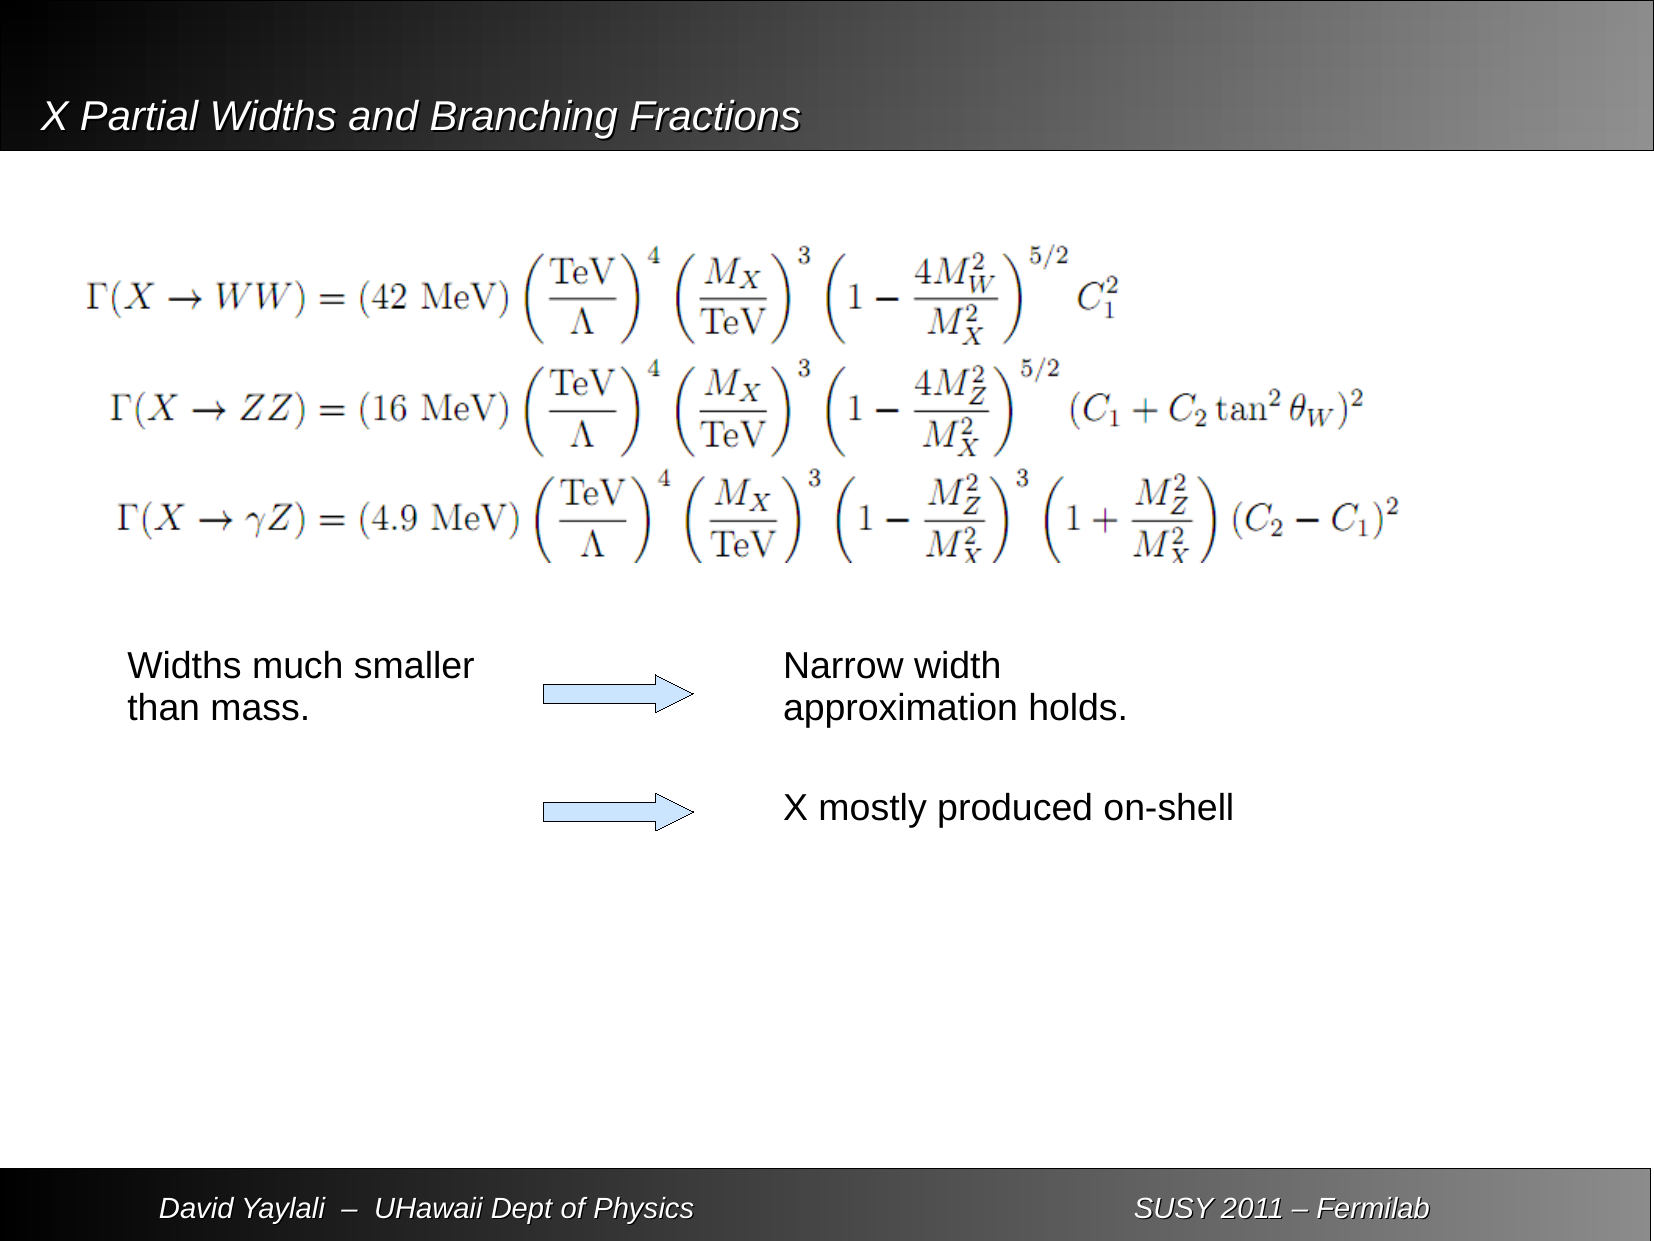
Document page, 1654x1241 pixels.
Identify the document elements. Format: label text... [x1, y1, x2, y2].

text_box [543, 793, 694, 831]
text_box X mostly produced on-shell [768, 779, 1276, 837]
text_box Narrow width approximation holds. [768, 637, 1181, 737]
picture [75, 243, 1400, 563]
text_box [543, 674, 694, 713]
text_box Widths much smaller than mass. [112, 637, 526, 737]
text_box X Partial Widths and Branching Fractions [25, 85, 817, 147]
